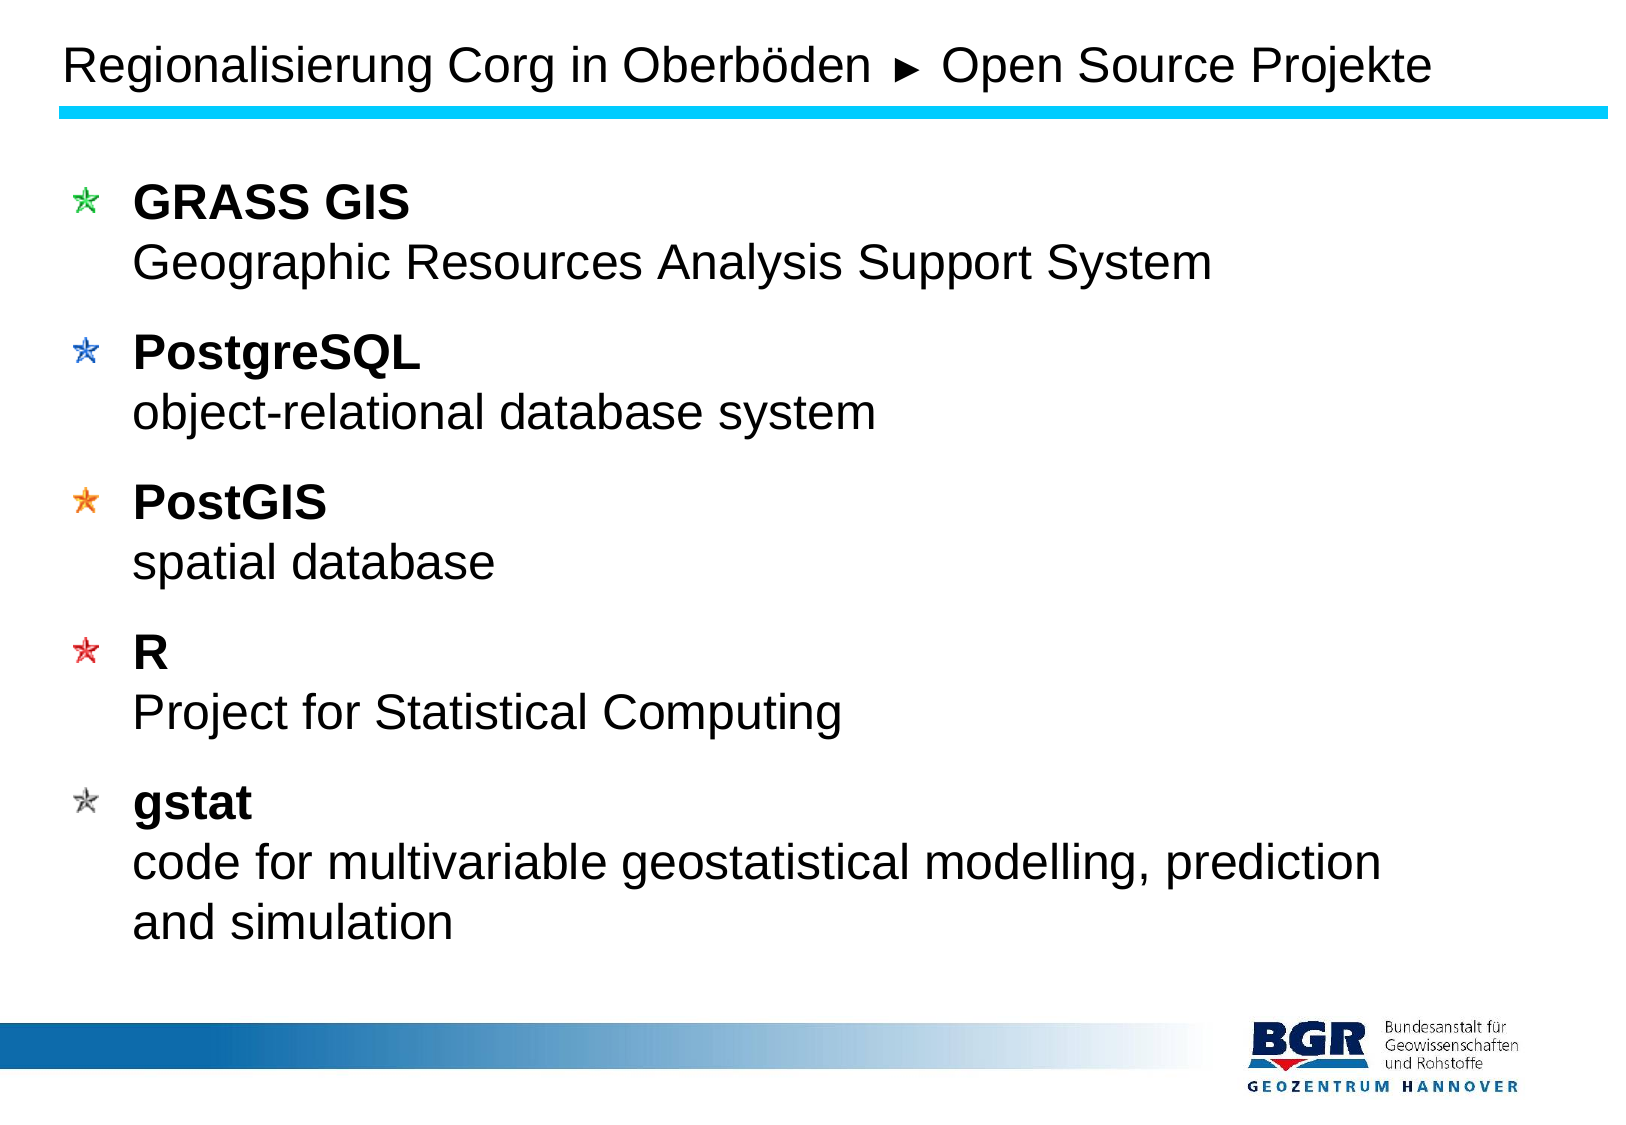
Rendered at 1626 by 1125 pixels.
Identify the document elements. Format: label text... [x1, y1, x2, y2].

text_box GRASS GIS Geographic Resources Analysis Support System PostgreSQL object-relational database system PostGIS spatial database R Project for Statistical Computing gstat code for multivariable geostatistical modelling, prediction and simulation [59, 132, 1398, 958]
picture [0, 1016, 1590, 1100]
text_box Regionalisierung Corg in Oberböden ► Open Source Projekte [47, 24, 1449, 100]
